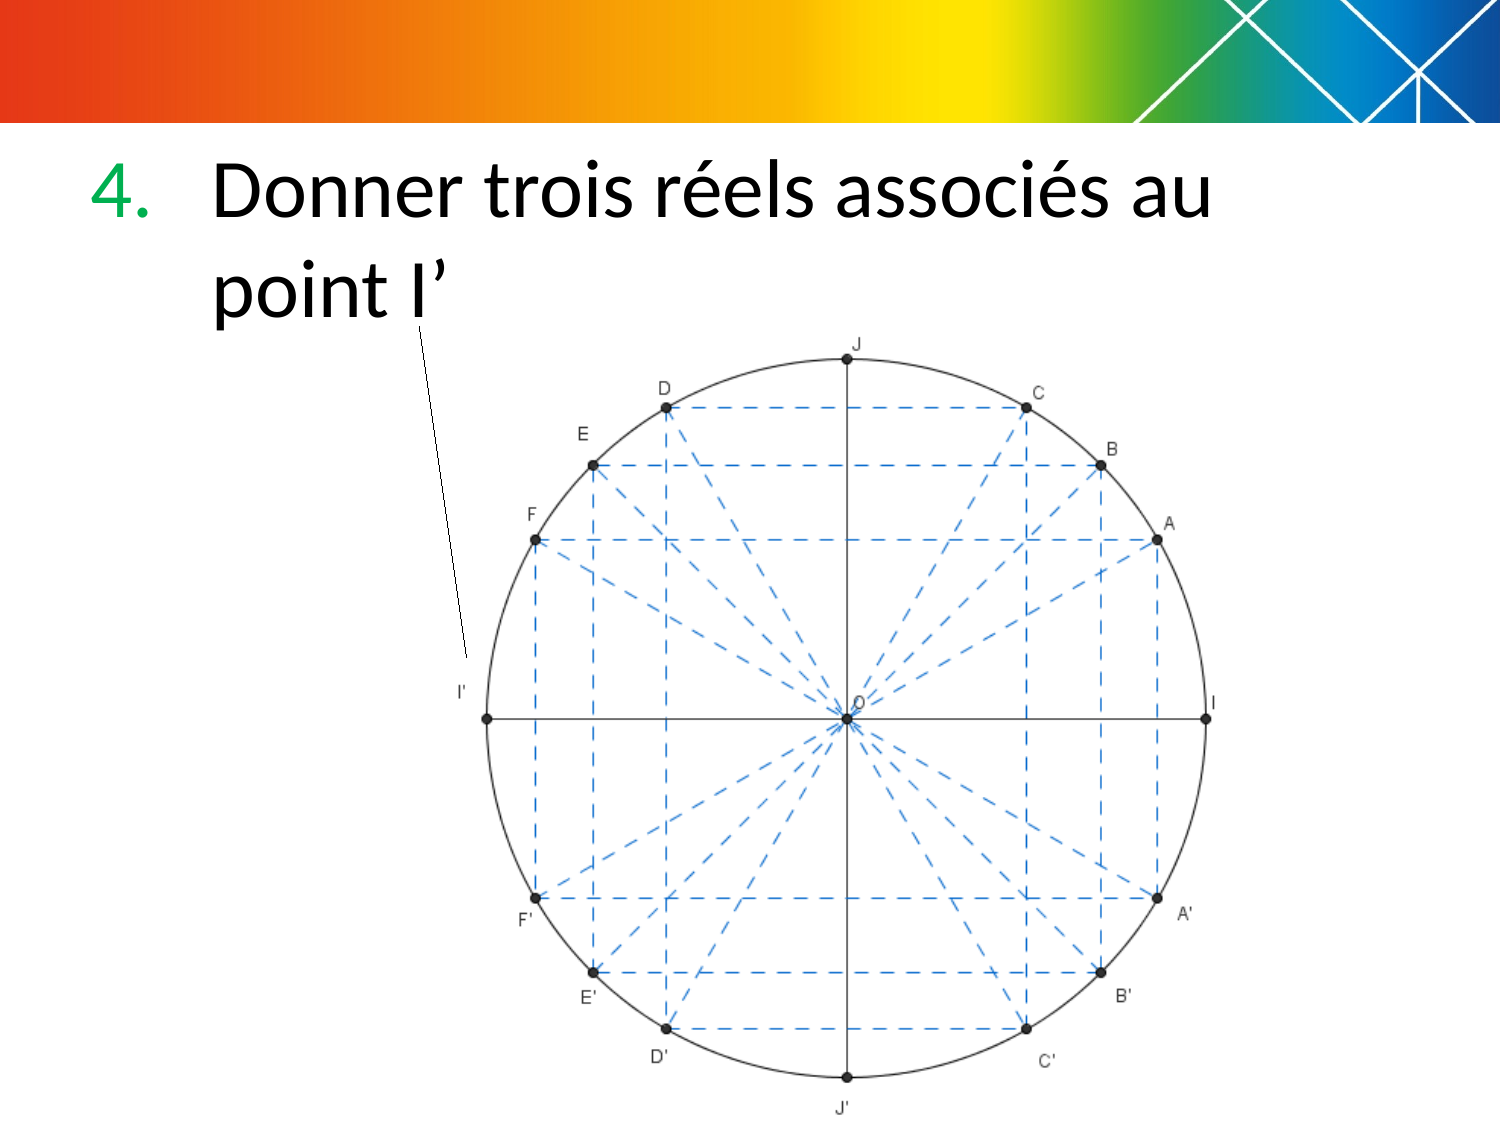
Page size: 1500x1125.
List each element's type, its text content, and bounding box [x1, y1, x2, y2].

picture [0, 0, 1359, 123]
title Donner trois réels associés au point I’ [75, 126, 1426, 342]
picture [1340, 0, 1500, 123]
picture [442, 326, 1231, 1125]
